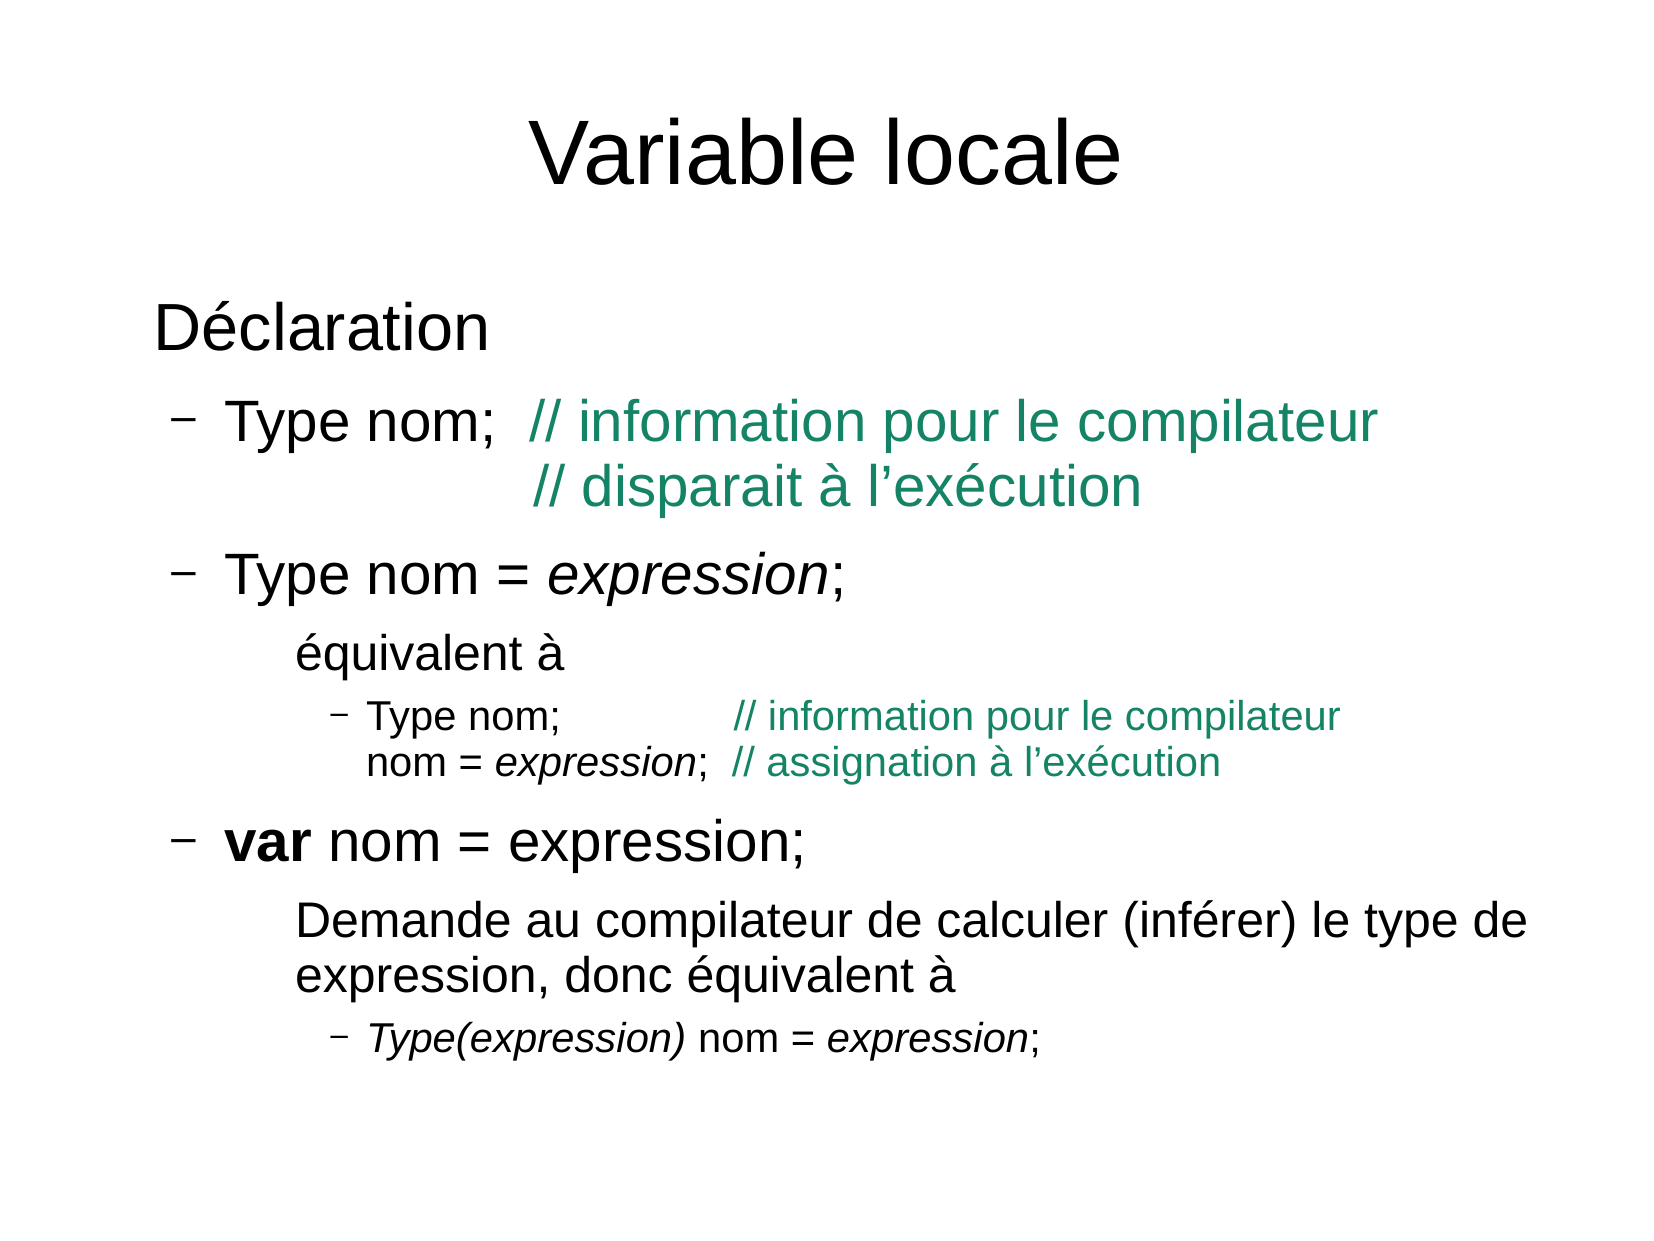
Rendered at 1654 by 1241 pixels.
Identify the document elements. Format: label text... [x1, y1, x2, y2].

title Variable locale [82, 49, 1571, 257]
list Déclaration Type nom; // information pour le compilateur // disparait à l’exécution Type nom = expression; équivalent à Type nom; // information pour le compilateur nom = expression; // assignation à l’exécution var nom = expression; Demande au compilateur de calculer (inférer) le type de expression, donc équivalent à Type(expression) nom = expression; [82, 290, 1571, 1141]
